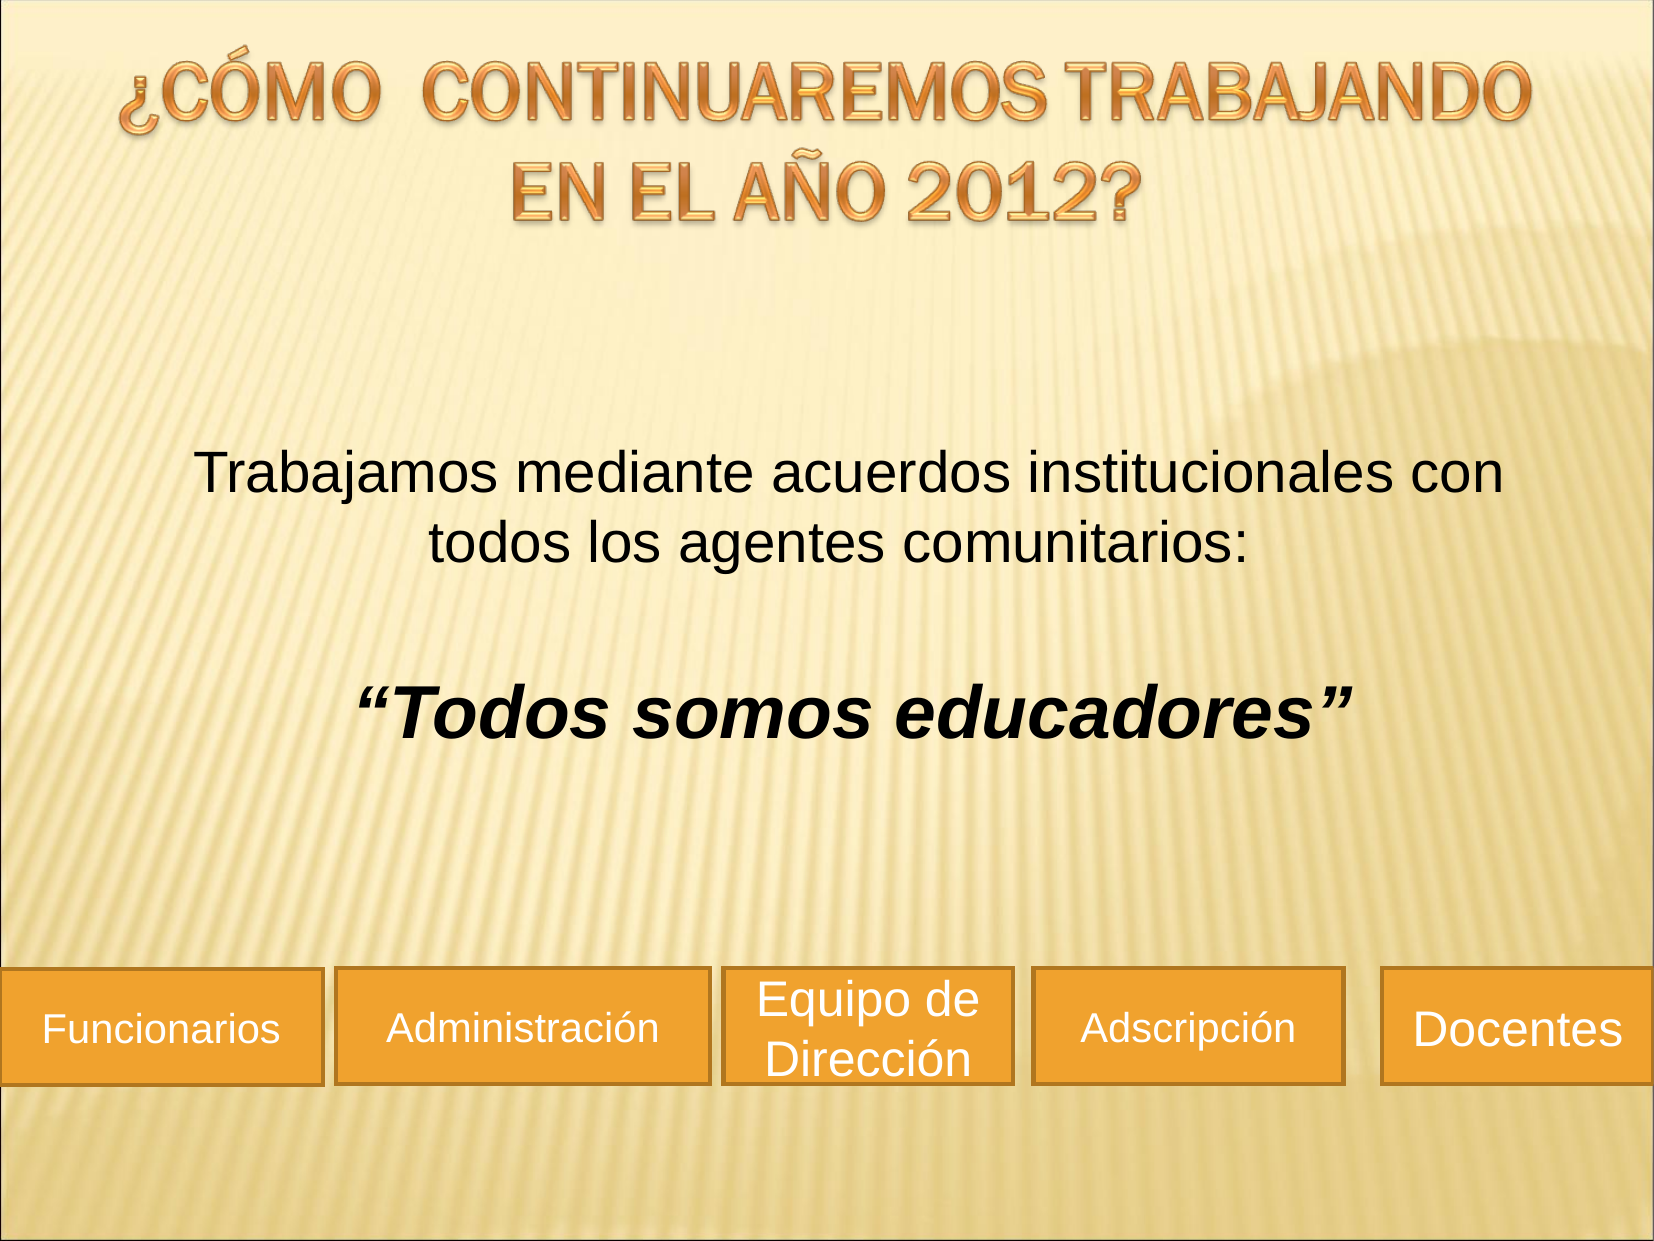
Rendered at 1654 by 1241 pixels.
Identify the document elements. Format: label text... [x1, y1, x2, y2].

text_box Administración [335, 967, 711, 1085]
picture [0, 0, 1654, 1241]
text_box Equipo de Dirección [723, 967, 1014, 1085]
text_box Funcionarios [0, 968, 323, 1086]
text_box Docentes [1382, 967, 1654, 1085]
text_box Adscripción [1033, 967, 1344, 1085]
text_box Trabajamos mediante acuerdos institucionales con todos los agentes comunitarios: “Todos somos educadores” [90, 426, 1589, 762]
